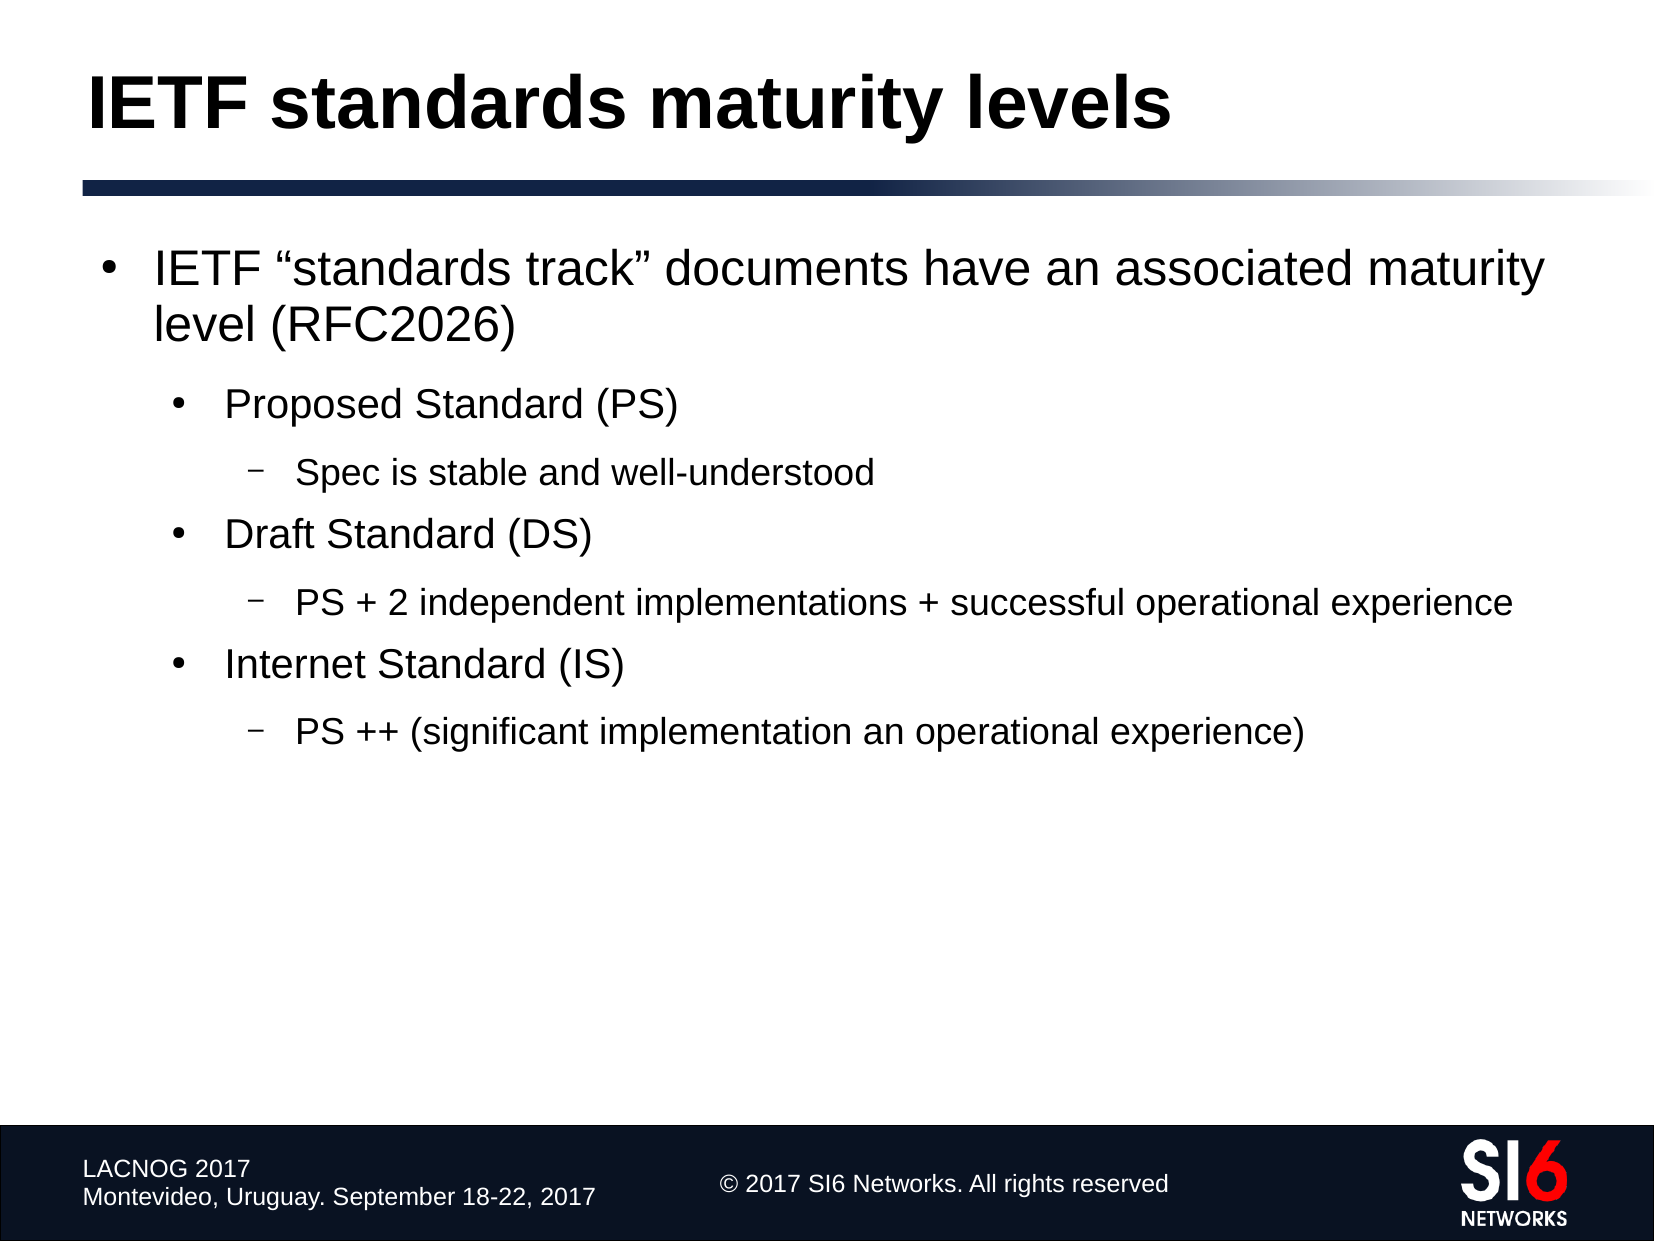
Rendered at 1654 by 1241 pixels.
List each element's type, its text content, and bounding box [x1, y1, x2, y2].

title IETF standards maturity levels [86, 30, 1576, 176]
list IETF “standards track” documents have an associated maturity level (RFC2026) Proposed Standard (PS) Spec is stable and well-understood Draft Standard (DS) PS + 2 independent implementations + successful operational experience Internet Standard (IS) PS ++ (significant implementation an operational experience) [82, 240, 1571, 1109]
picture [1461, 1139, 1567, 1226]
